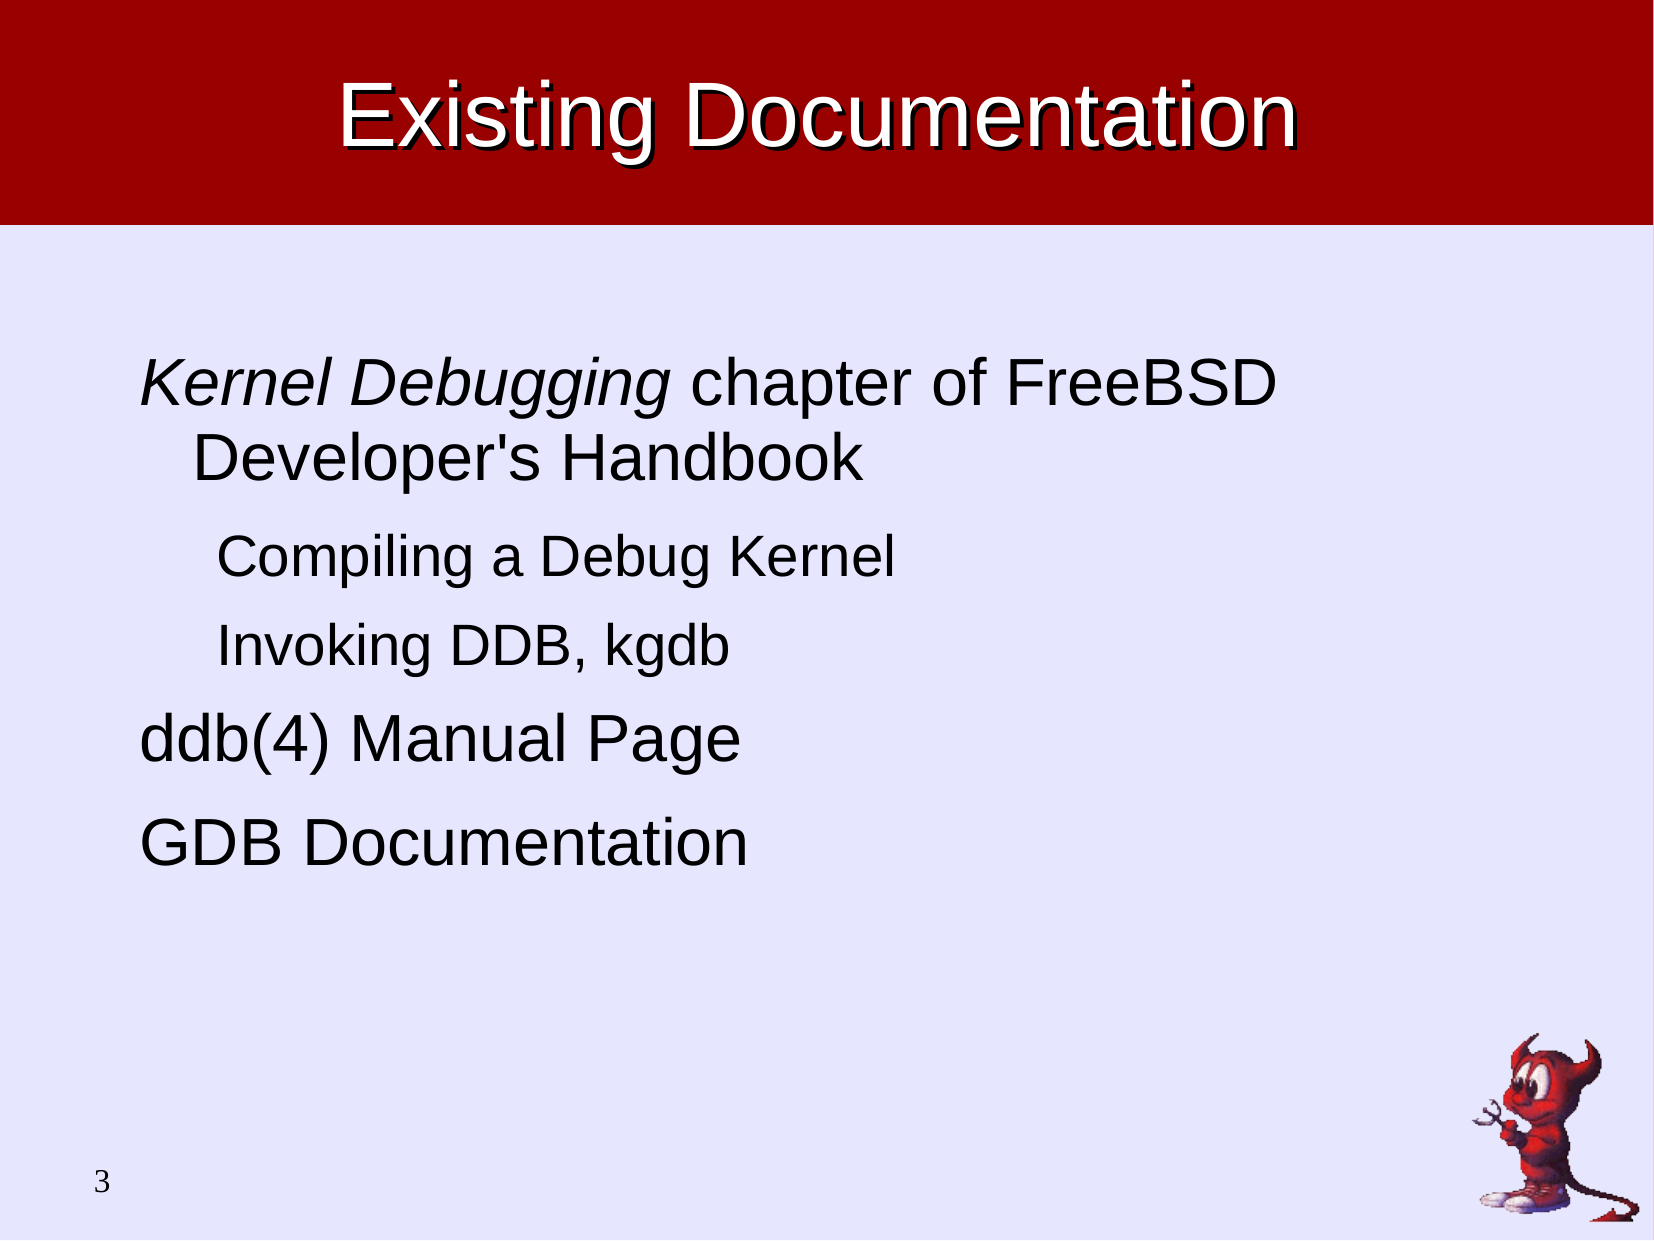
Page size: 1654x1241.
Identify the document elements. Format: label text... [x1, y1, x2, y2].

title Existing Documentation [112, 11, 1525, 219]
picture [1464, 1030, 1643, 1227]
list Kernel Debugging chapter of FreeBSD Developer's Handbook Compiling a Debug Kernel Invoking DDB, kgdb ddb(4) Manual Page GDB Documentation [121, 344, 1534, 1127]
